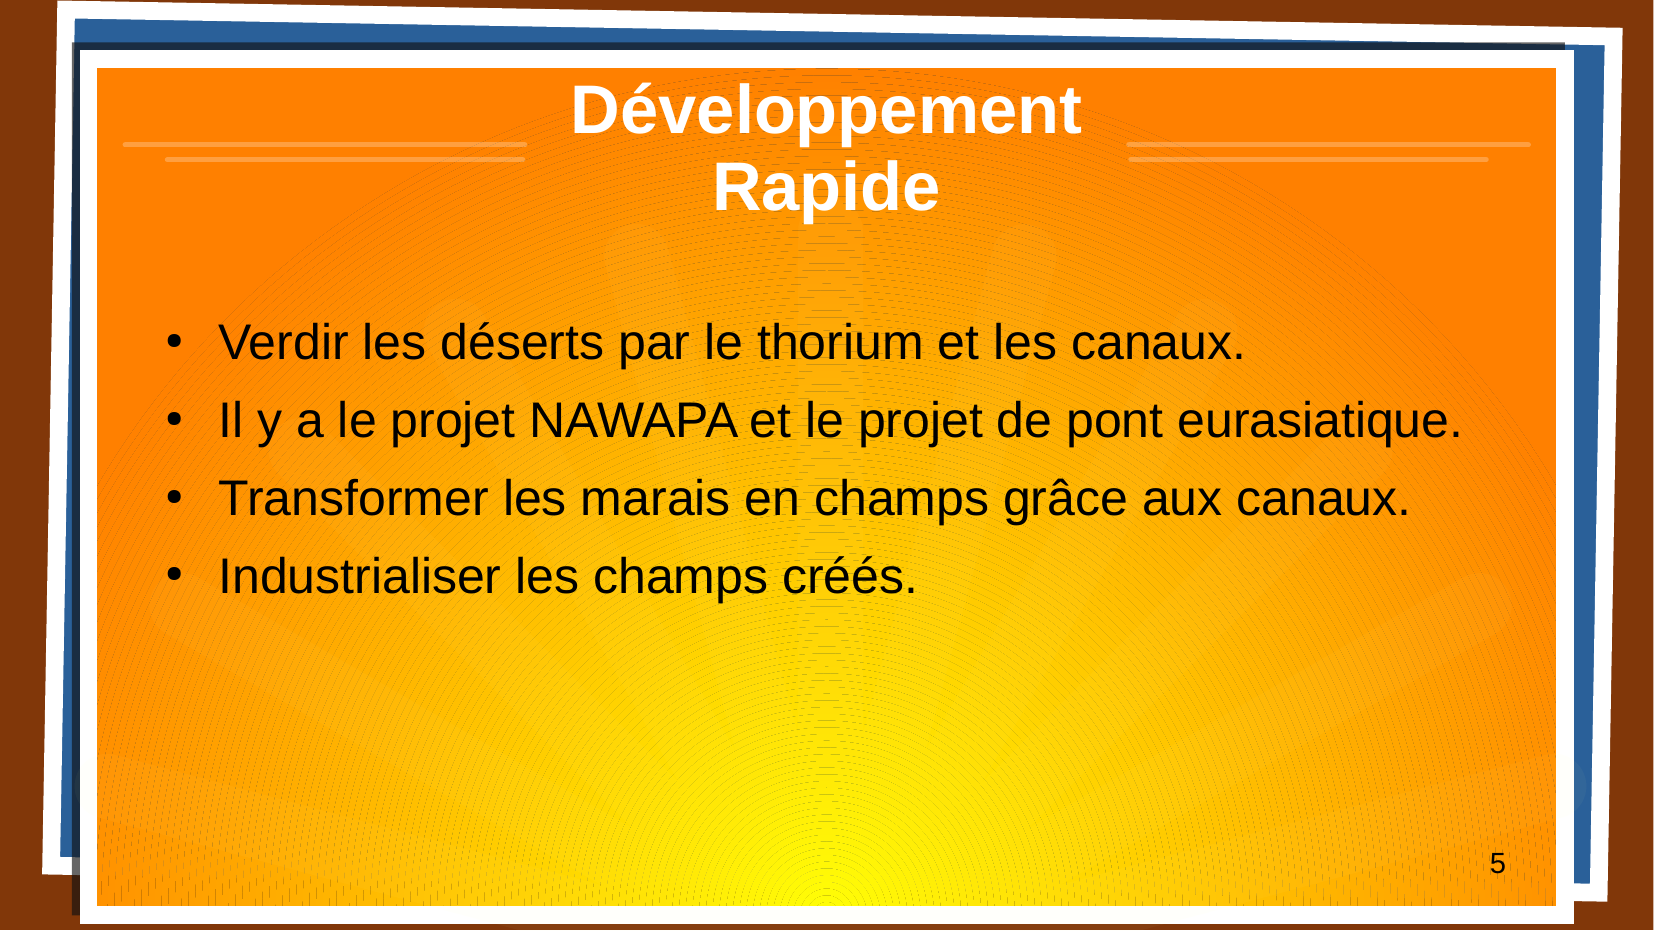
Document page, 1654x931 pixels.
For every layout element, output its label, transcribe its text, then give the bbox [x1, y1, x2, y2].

list Verdir les déserts par le thorium et les canaux. Il y a le projet NAWAPA et le projet de pont eurasiatique. Transformer les marais en champs grâce aux canaux. Industrialiser les champs créés. [147, 236, 1506, 827]
title Développement Rapide [531, 70, 1123, 225]
